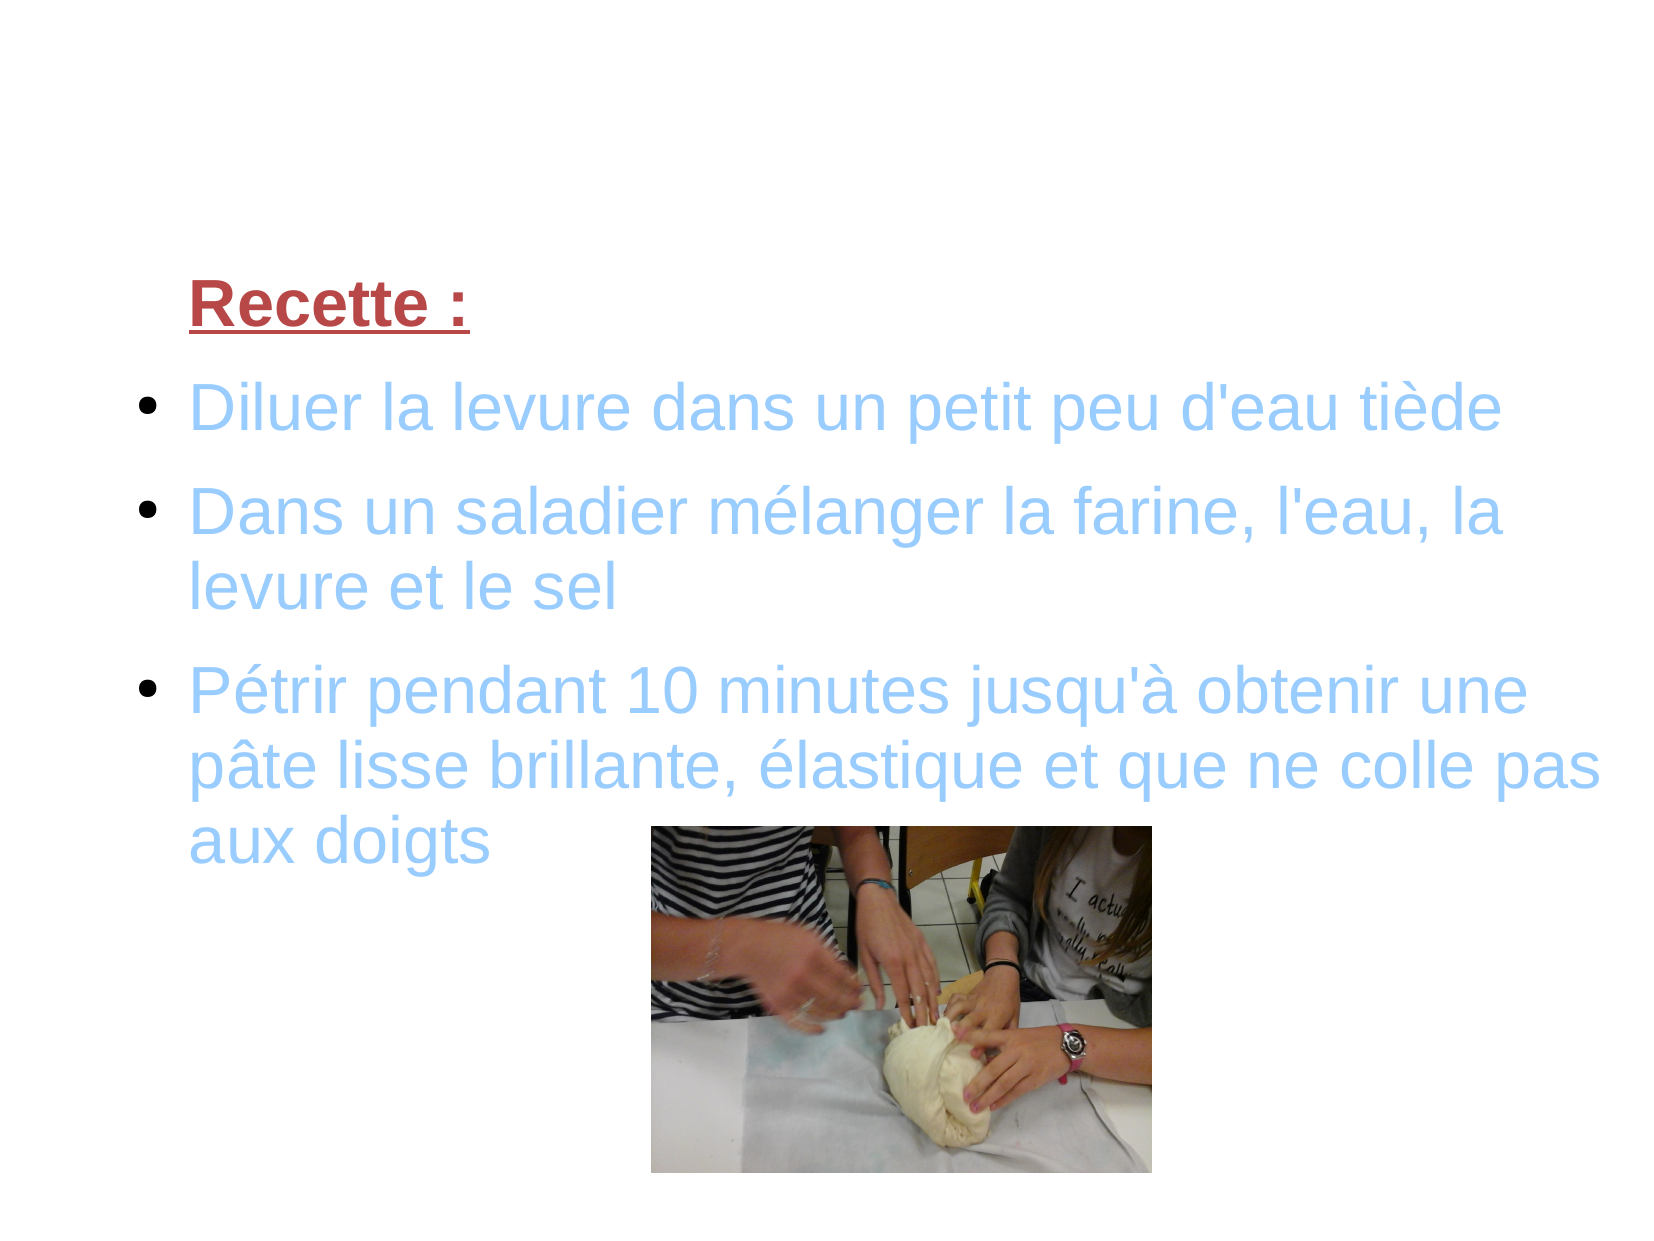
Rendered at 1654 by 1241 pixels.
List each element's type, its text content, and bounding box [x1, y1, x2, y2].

picture [651, 826, 1152, 1173]
list Recette : Diluer la levure dans un petit peu d'eau tiède Dans un saladier mélanger la farine, l'eau, la levure et le sel Pétrir pendant 10 minutes jusqu'à obtenir une pâte lisse brillante, élastique et que ne colle pas aux doigts [118, 265, 1625, 1123]
